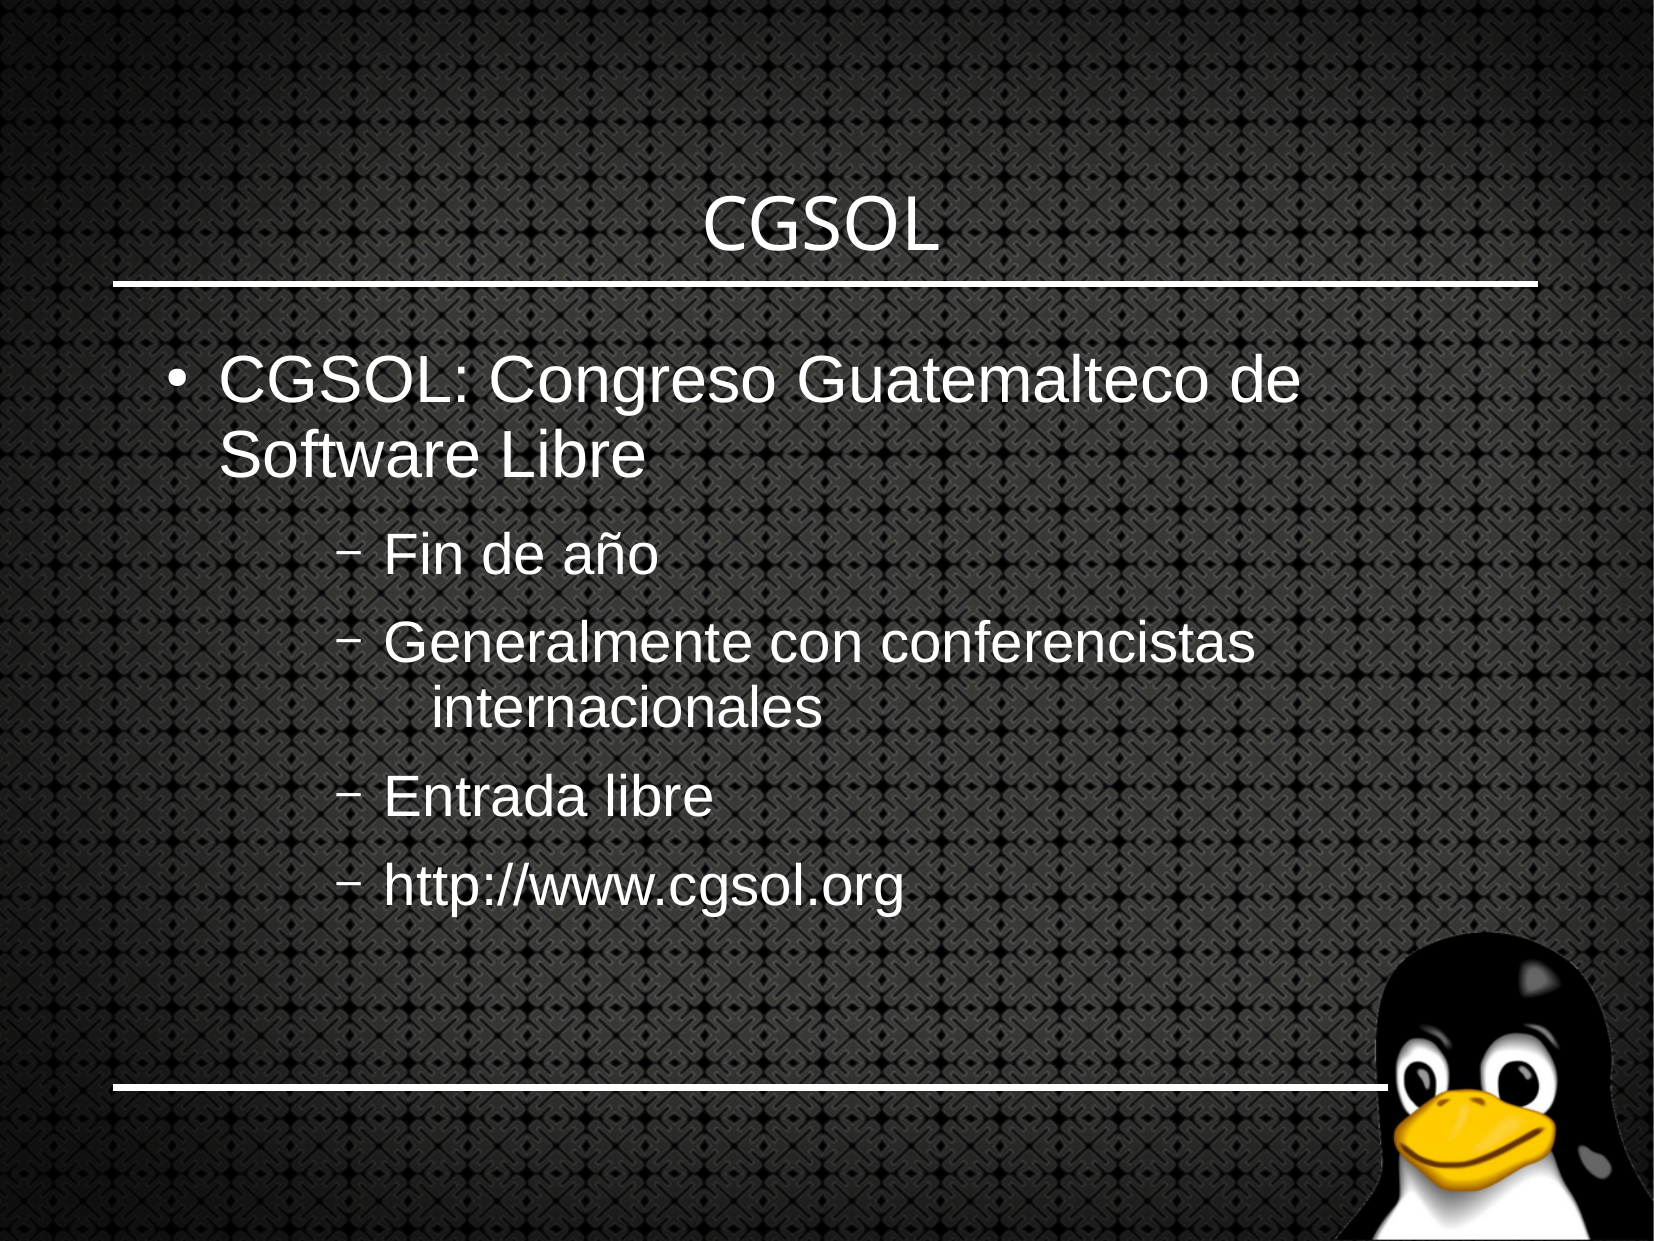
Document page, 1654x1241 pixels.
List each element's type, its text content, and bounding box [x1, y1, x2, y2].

picture [0, 0, 1654, 1241]
title CGSOL [135, 125, 1506, 318]
list CGSOL: Congreso Guatemalteco de Software Libre Fin de año Generalmente con conferencistas internacionales Entrada libre http://www.cgsol.org [147, 342, 1506, 1037]
